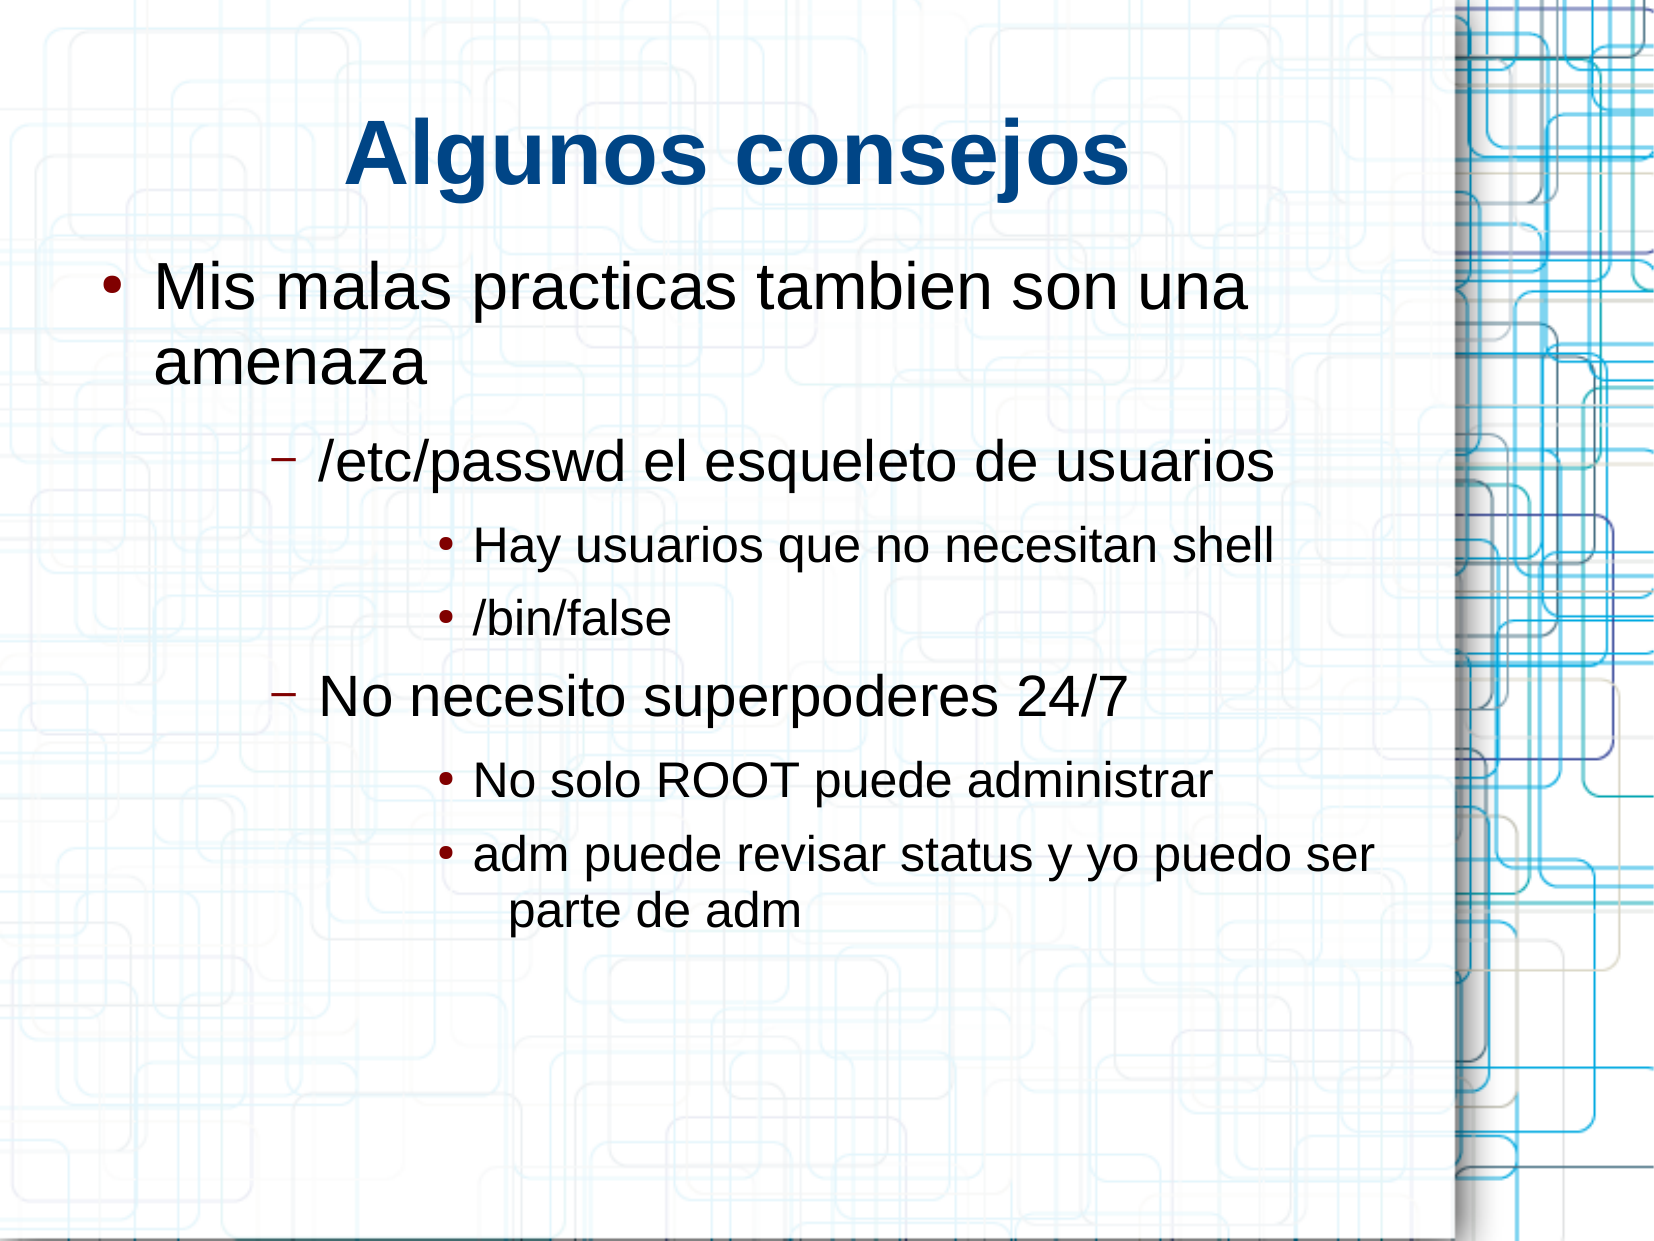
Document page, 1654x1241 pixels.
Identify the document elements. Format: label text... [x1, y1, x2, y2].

title Algunos consejos [59, 56, 1418, 250]
picture [0, 0, 1654, 1241]
list Mis malas practicas tambien son una amenaza /etc/passwd el esqueleto de usuarios Hay usuarios que no necesitan shell /bin/false No necesito superpoderes 24/7 No solo ROOT puede administrar adm puede revisar status y yo puedo ser parte de adm [82, 249, 1418, 1054]
